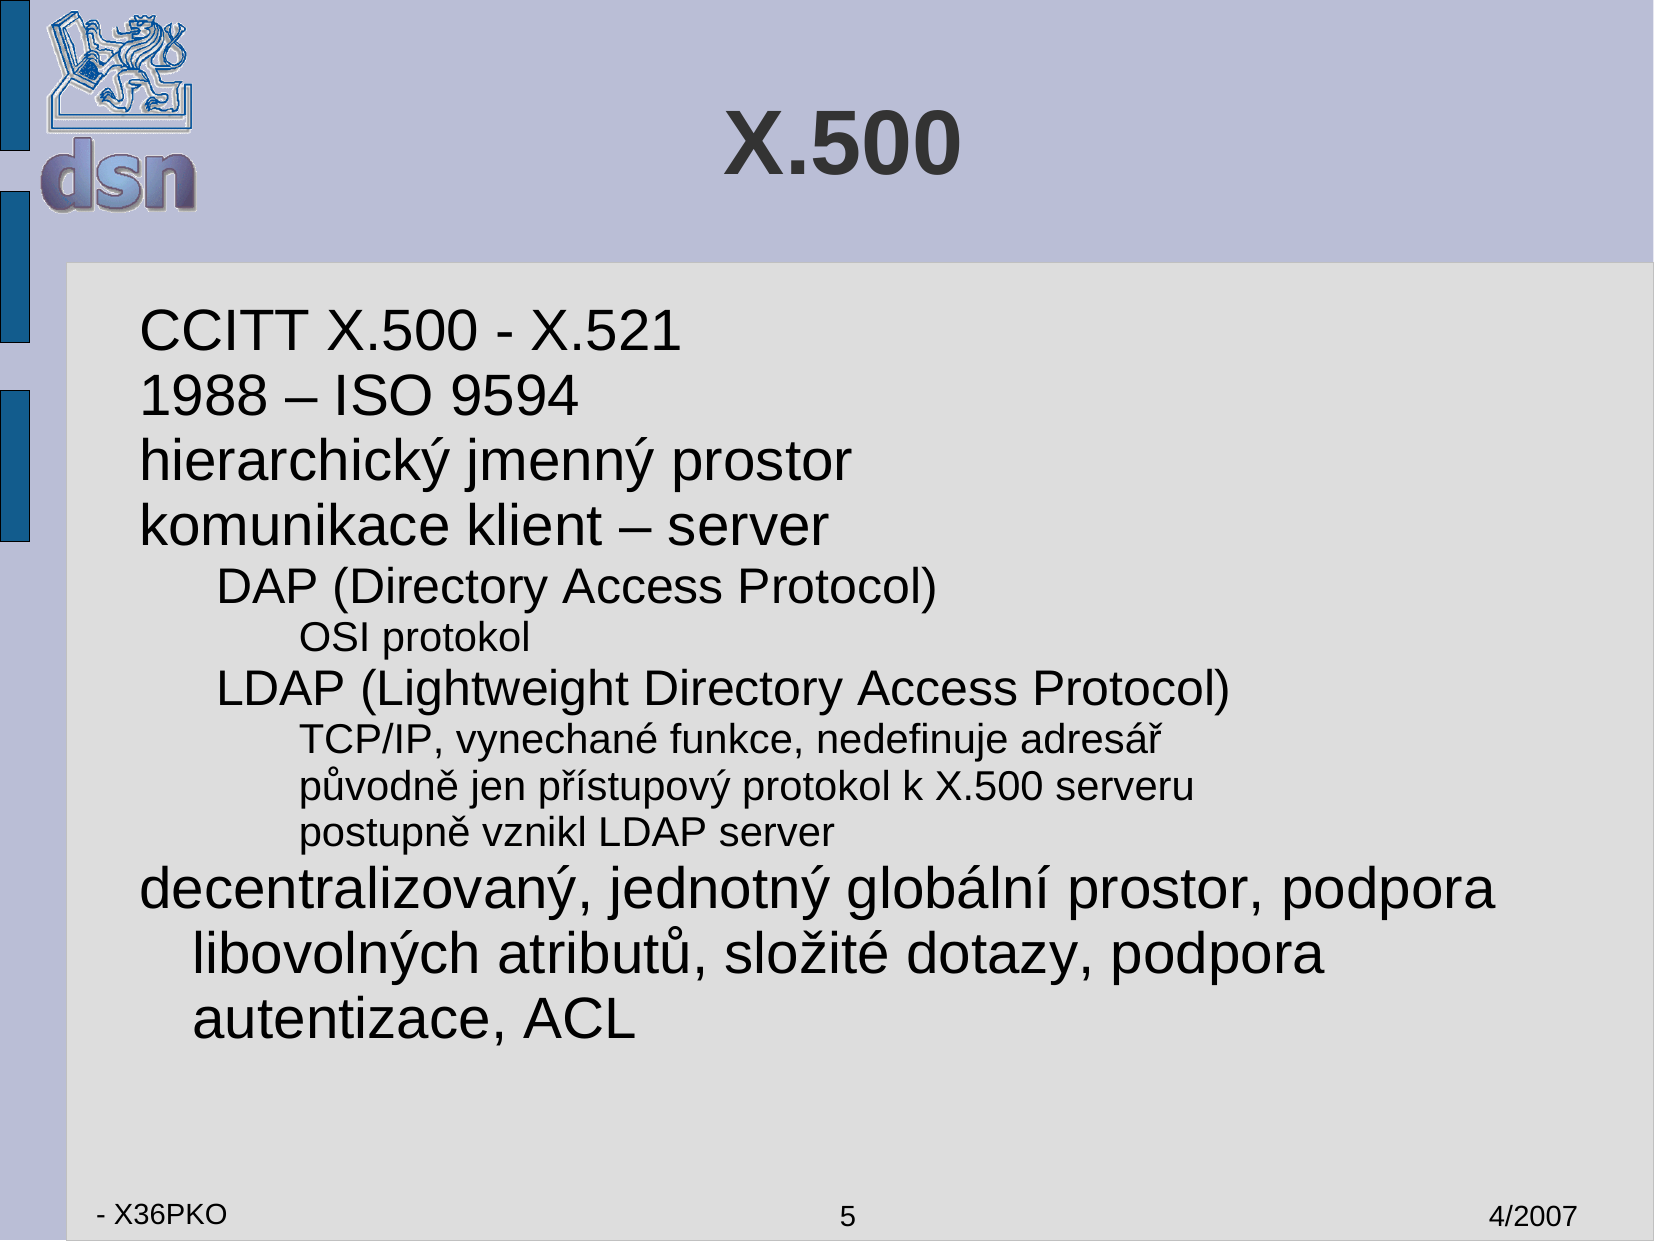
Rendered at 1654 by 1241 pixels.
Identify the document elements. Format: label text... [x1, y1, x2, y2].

picture [10, 10, 223, 230]
title X.500 [210, 39, 1478, 247]
list CCITT X.500 - X.521 1988 – ISO 9594 hierarchický jmenný prostor komunikace klient – server DAP (Directory Access Protocol) OSI protokol LDAP (Lightweight Directory Access Protocol) TCP/IP, vynechané funkce, nedefinuje adresář původně jen přístupový protokol k X.500 serveru postupně vznikl LDAP server decentralizovaný, jednotný globální prostor, podpora libovolných atributů, složité dotazy, podpora autentizace, ACL [121, 297, 1534, 1126]
